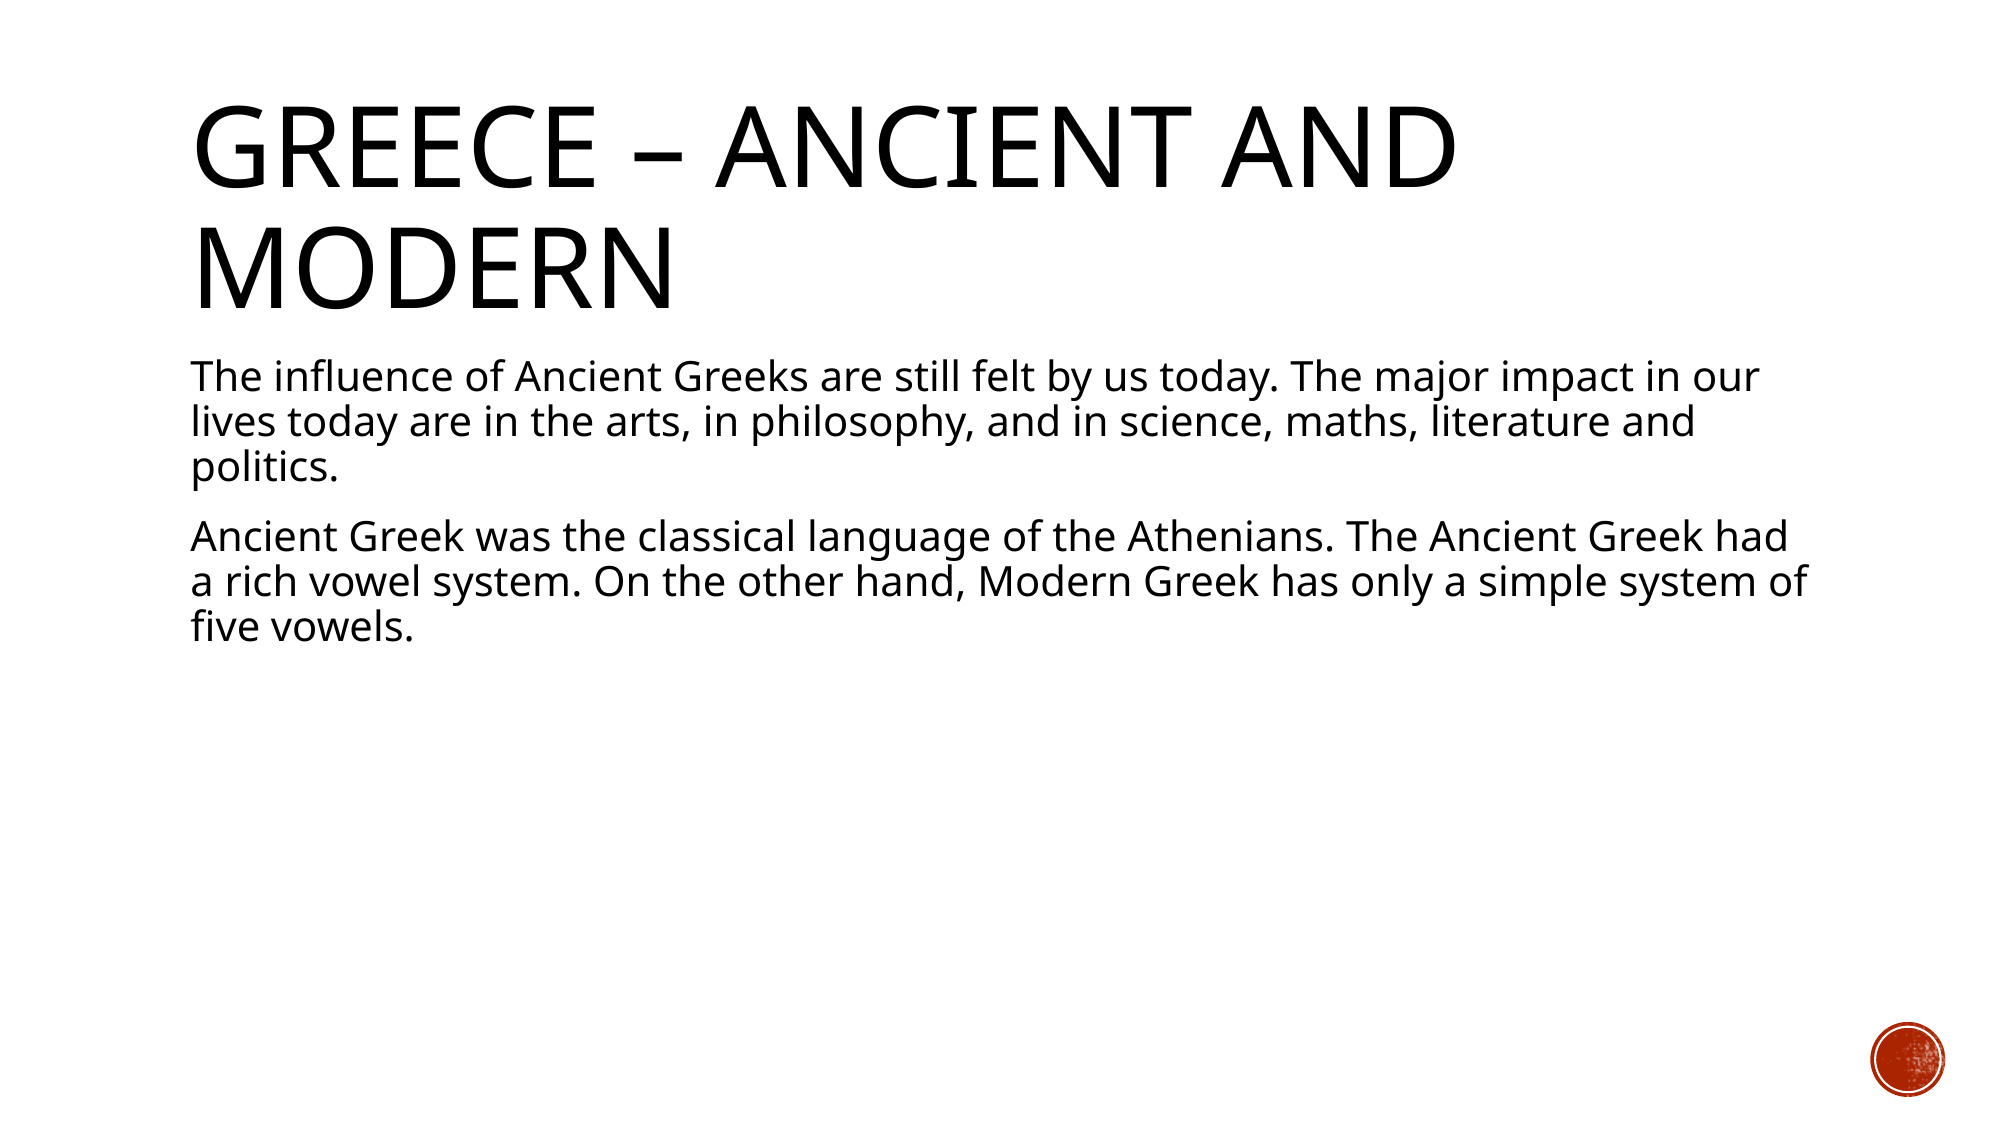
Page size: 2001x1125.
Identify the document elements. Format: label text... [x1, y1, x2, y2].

title Greece – Ancient and Modern [175, 79, 1826, 344]
list The influence of Ancient Greeks are still felt by us today. The major impact in our lives today are in the arts, in philosophy, and in science, maths, literature and politics. Ancient Greek was the classical language of the Athenians. The Ancient Greek had a rich vowel system. On the other hand, Modern Greek has only a simple system of five vowels. [175, 348, 1826, 1013]
